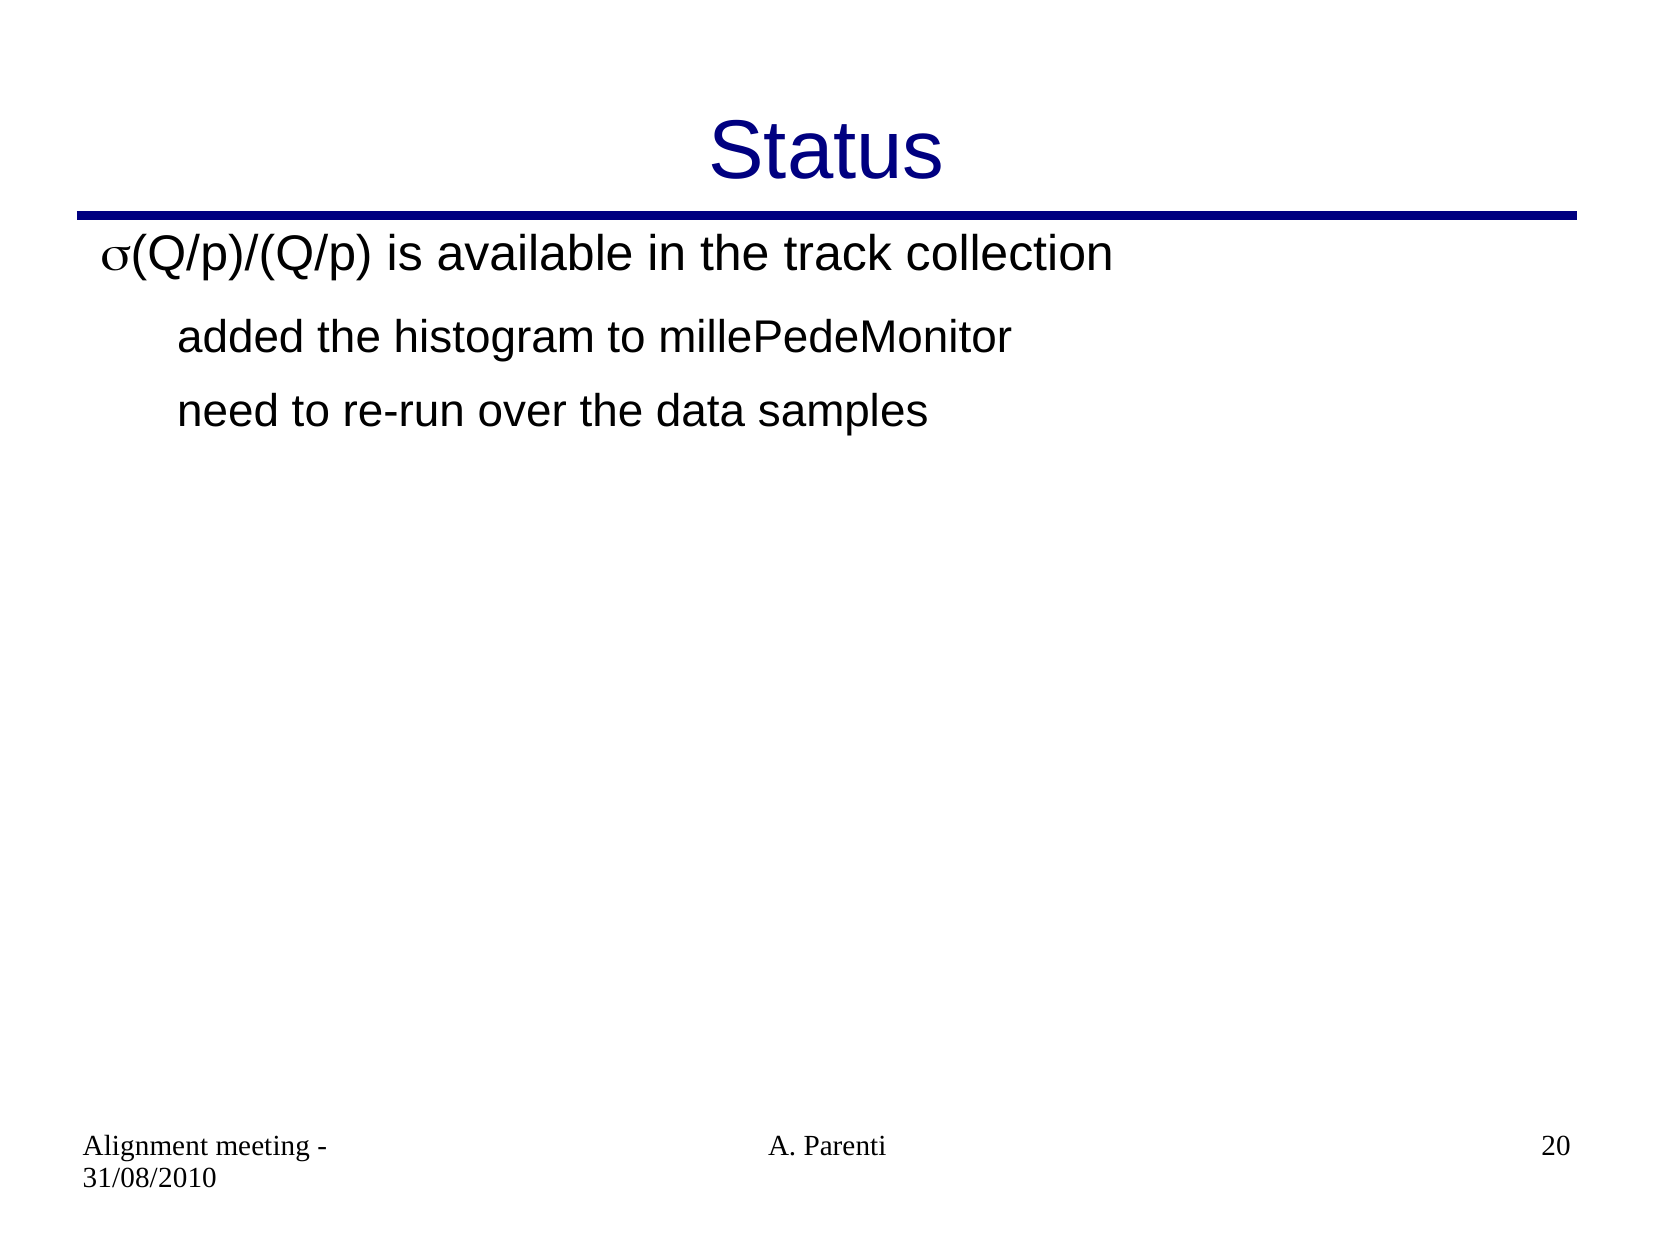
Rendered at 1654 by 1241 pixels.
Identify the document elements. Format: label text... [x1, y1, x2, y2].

title Status [82, 82, 1571, 218]
list s(Q/p)/(Q/p) is available in the track collection added the histogram to millePedeMonitor need to re-run over the data samples [82, 225, 1571, 462]
